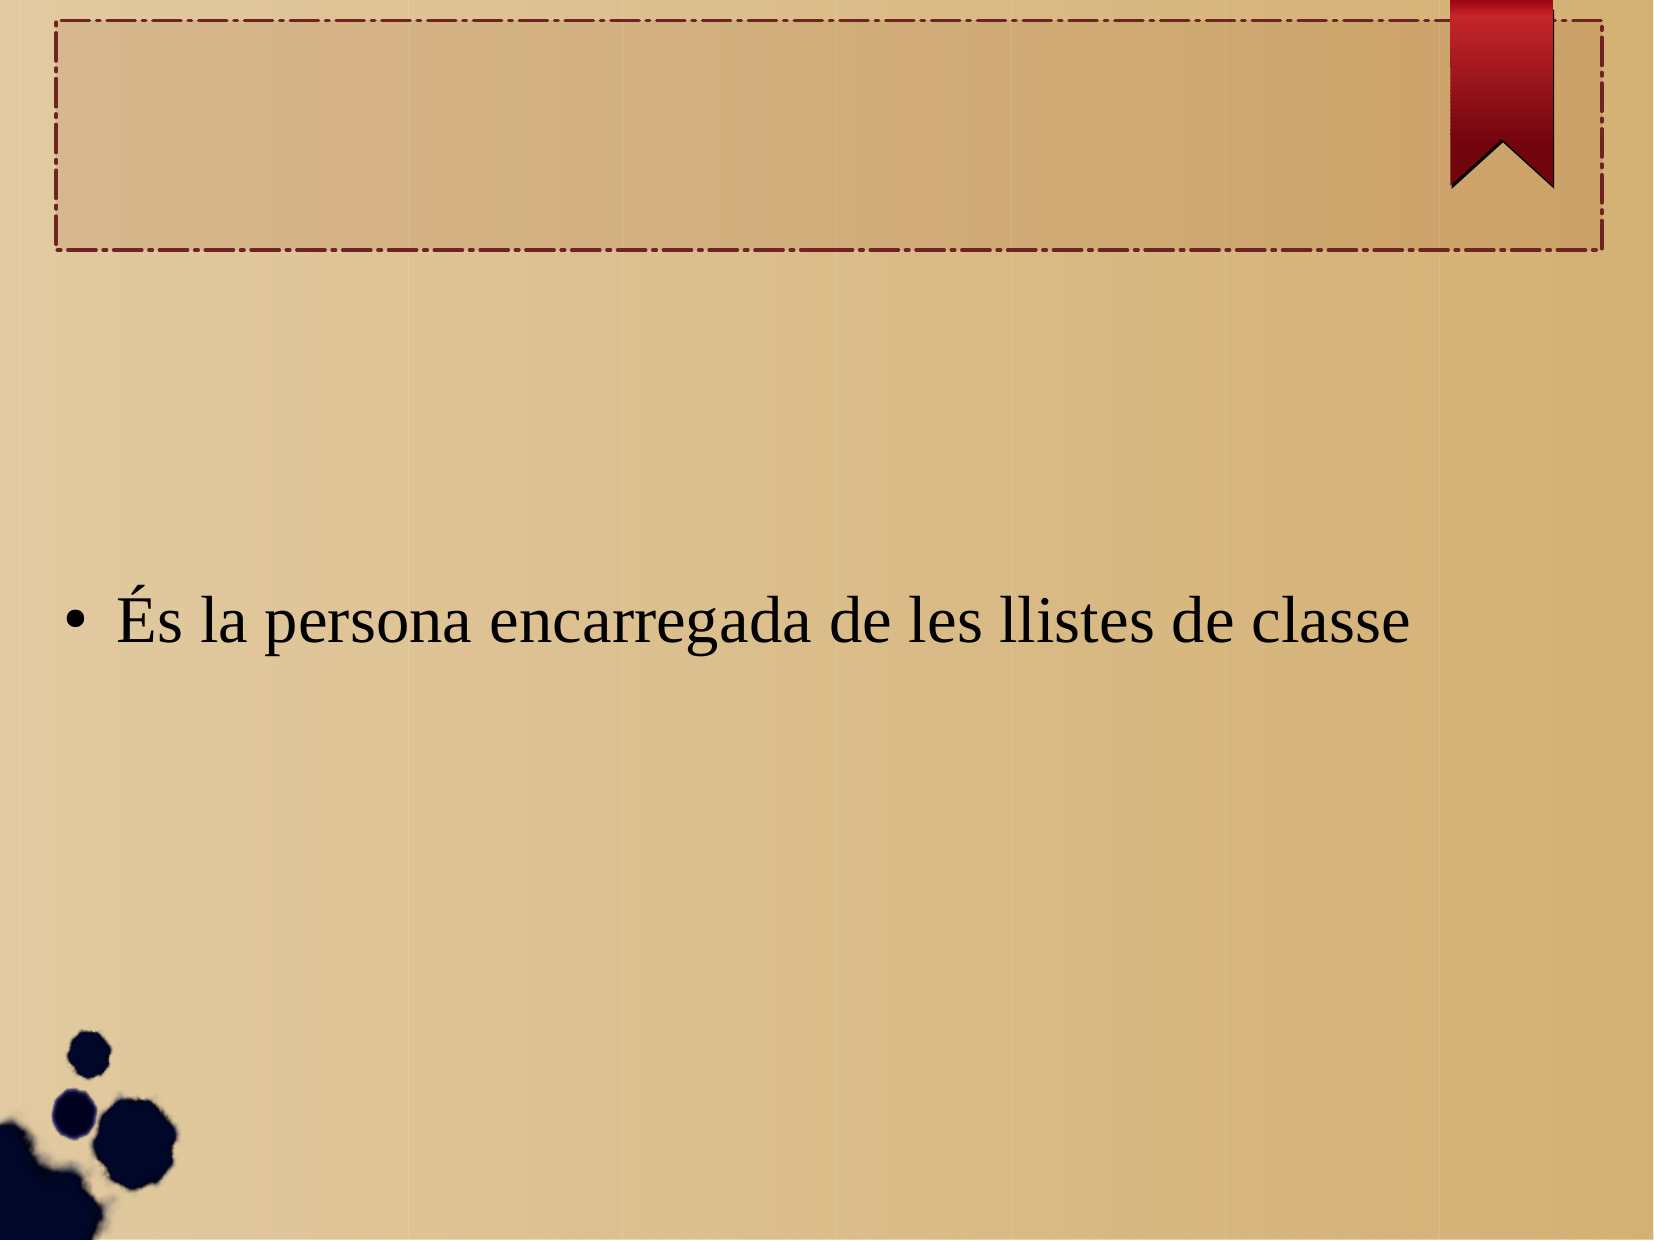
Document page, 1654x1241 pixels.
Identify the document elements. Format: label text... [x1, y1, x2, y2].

text_box És la persona encarregada de les llistes de classe [45, 582, 1626, 672]
